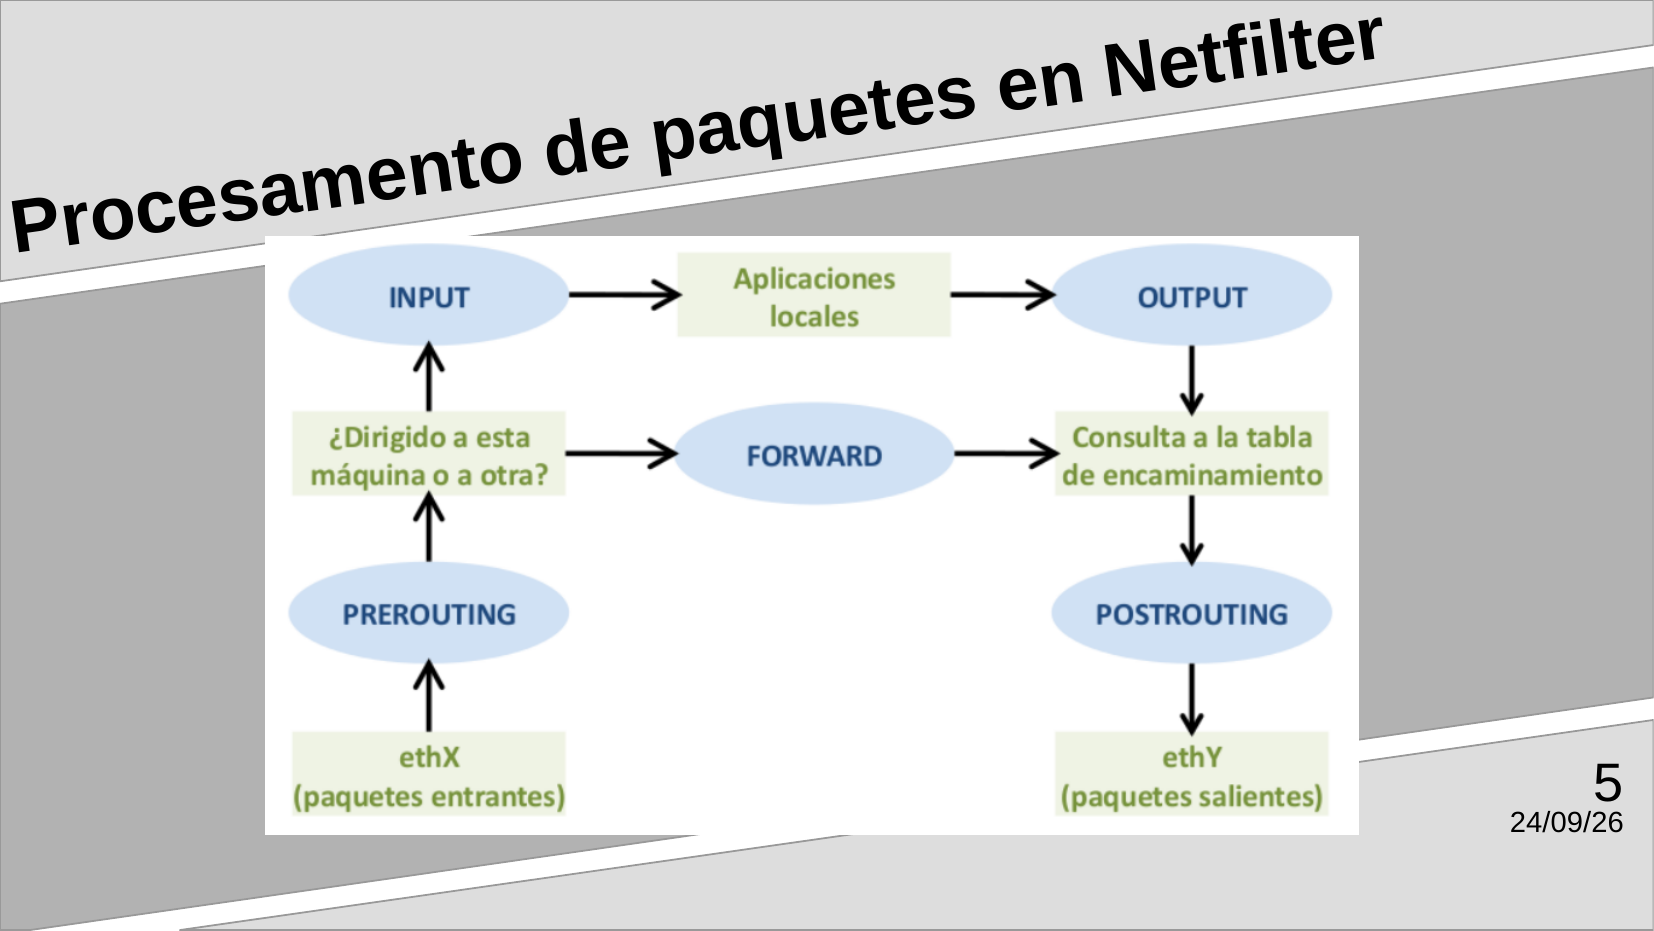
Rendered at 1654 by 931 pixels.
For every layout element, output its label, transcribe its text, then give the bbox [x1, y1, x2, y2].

title Procesamento de paquetes en Netfilter [0, 0, 1484, 305]
picture [265, 236, 1359, 835]
